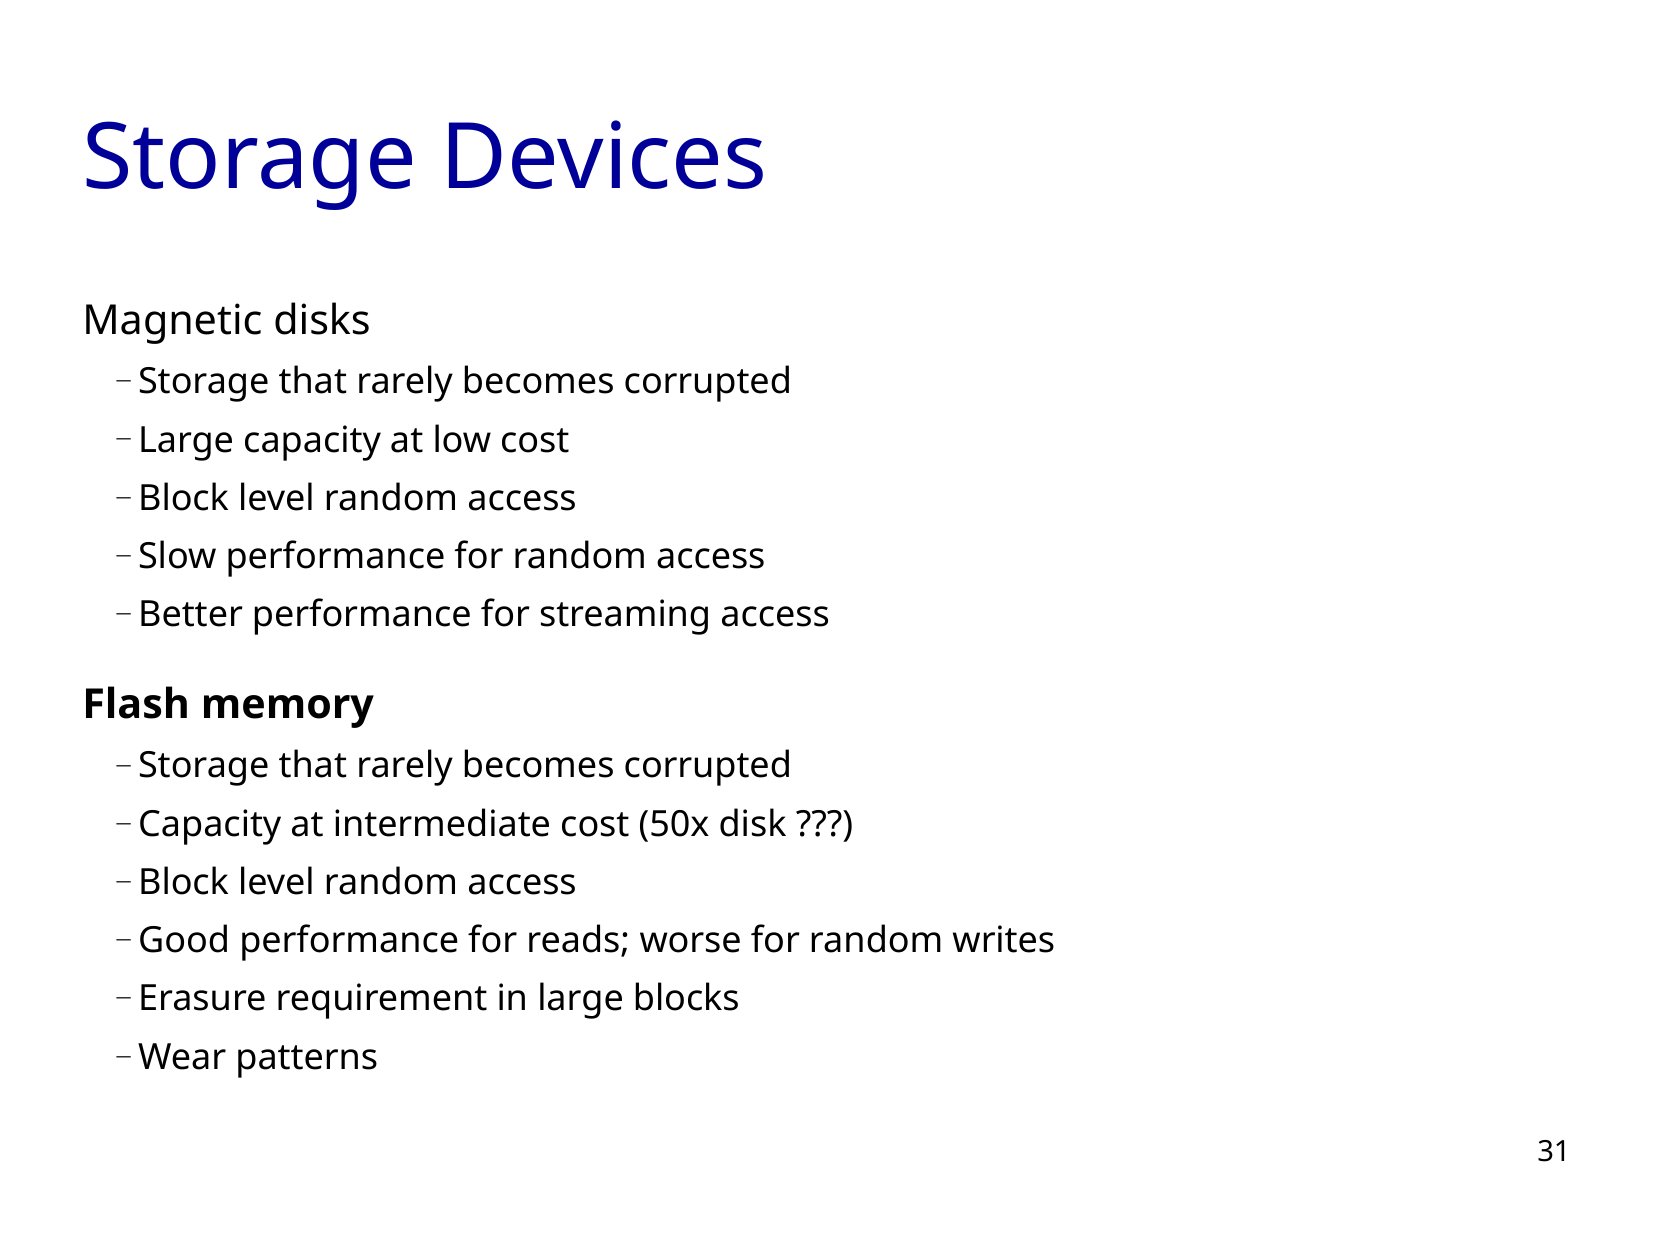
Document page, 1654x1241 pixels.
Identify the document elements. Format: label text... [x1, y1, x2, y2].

title Storage Devices [82, 49, 1571, 257]
list Magnetic disks Storage that rarely becomes corrupted Large capacity at low cost Block level random access Slow performance for random access Better performance for streaming access Flash memory Storage that rarely becomes corrupted Capacity at intermediate cost (50x disk ???) Block level random access Good performance for reads; worse for random writes Erasure requirement in large blocks Wear patterns [60, 290, 1571, 1096]
